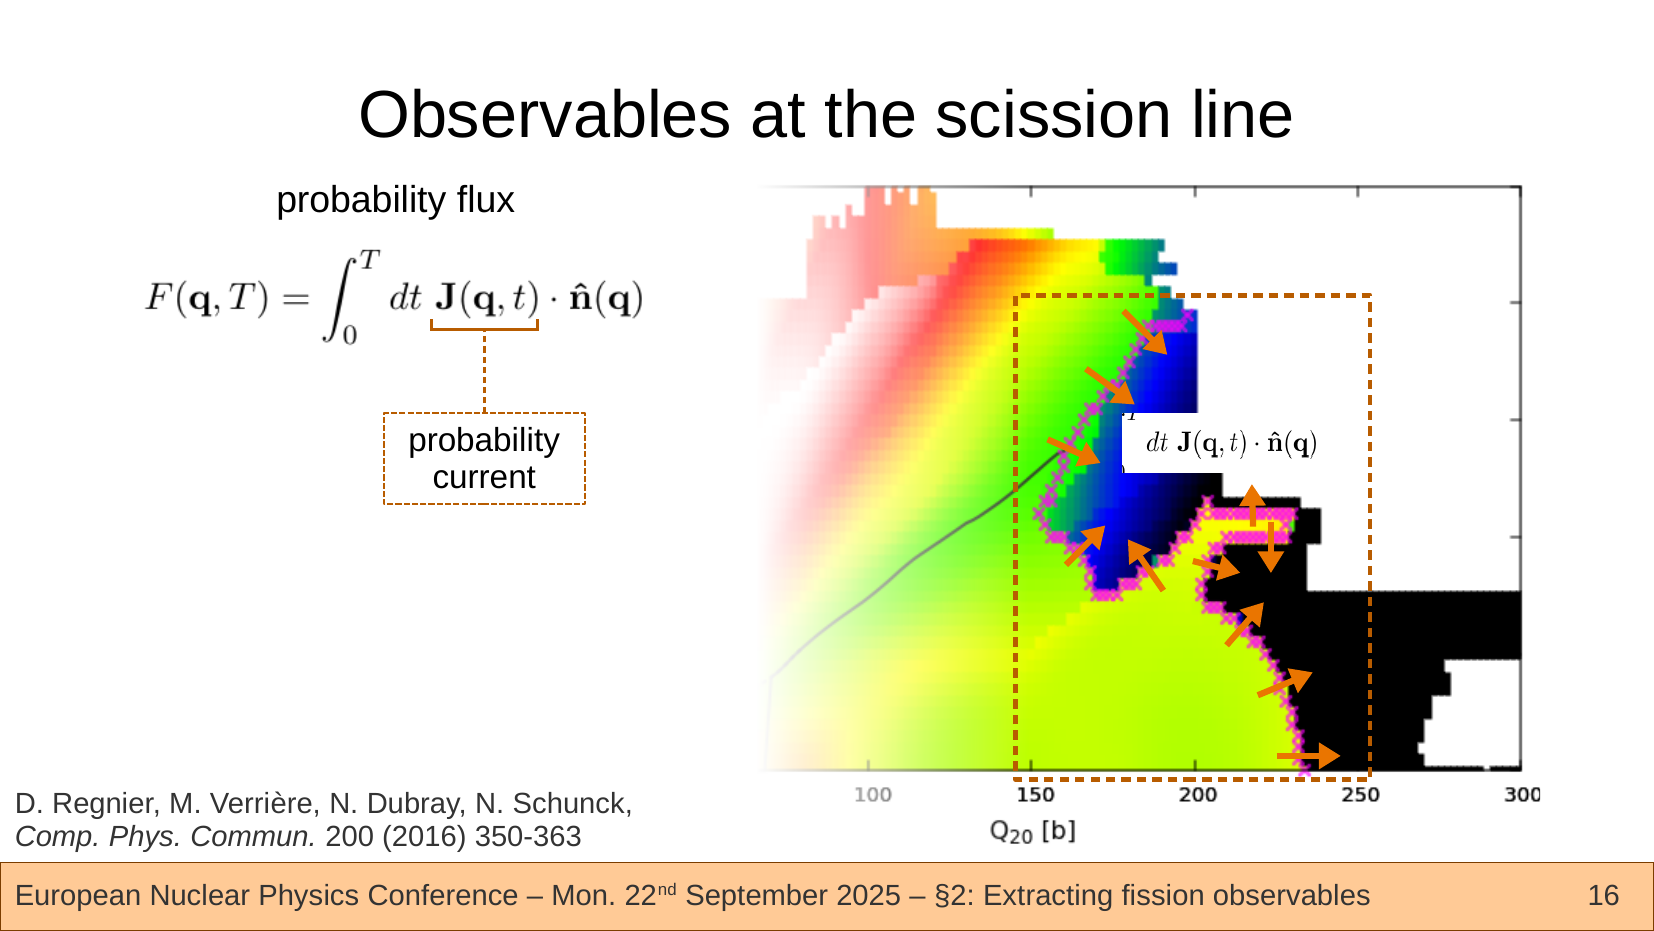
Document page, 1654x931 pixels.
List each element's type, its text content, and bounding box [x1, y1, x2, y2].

text_box [1388, 862, 1654, 931]
text_box [425, 193, 1028, 854]
text_box probability current [383, 413, 585, 505]
text_box European Nuclear Physics Conference – Mon. 22nd September 2025 – §2: Extracting fission observables [0, 854, 1388, 931]
picture [141, 242, 650, 352]
title Observables at the scission line [183, 37, 1471, 193]
text_box D. Regnier, M. Verrière, N. Dubray, N. Schunck, Comp. Phys. Commun. 200 (2016) 350-363 [0, 779, 662, 854]
picture [1028, 165, 1541, 862]
text_box <number> [1471, 862, 1635, 929]
text_box probability flux [159, 171, 632, 229]
